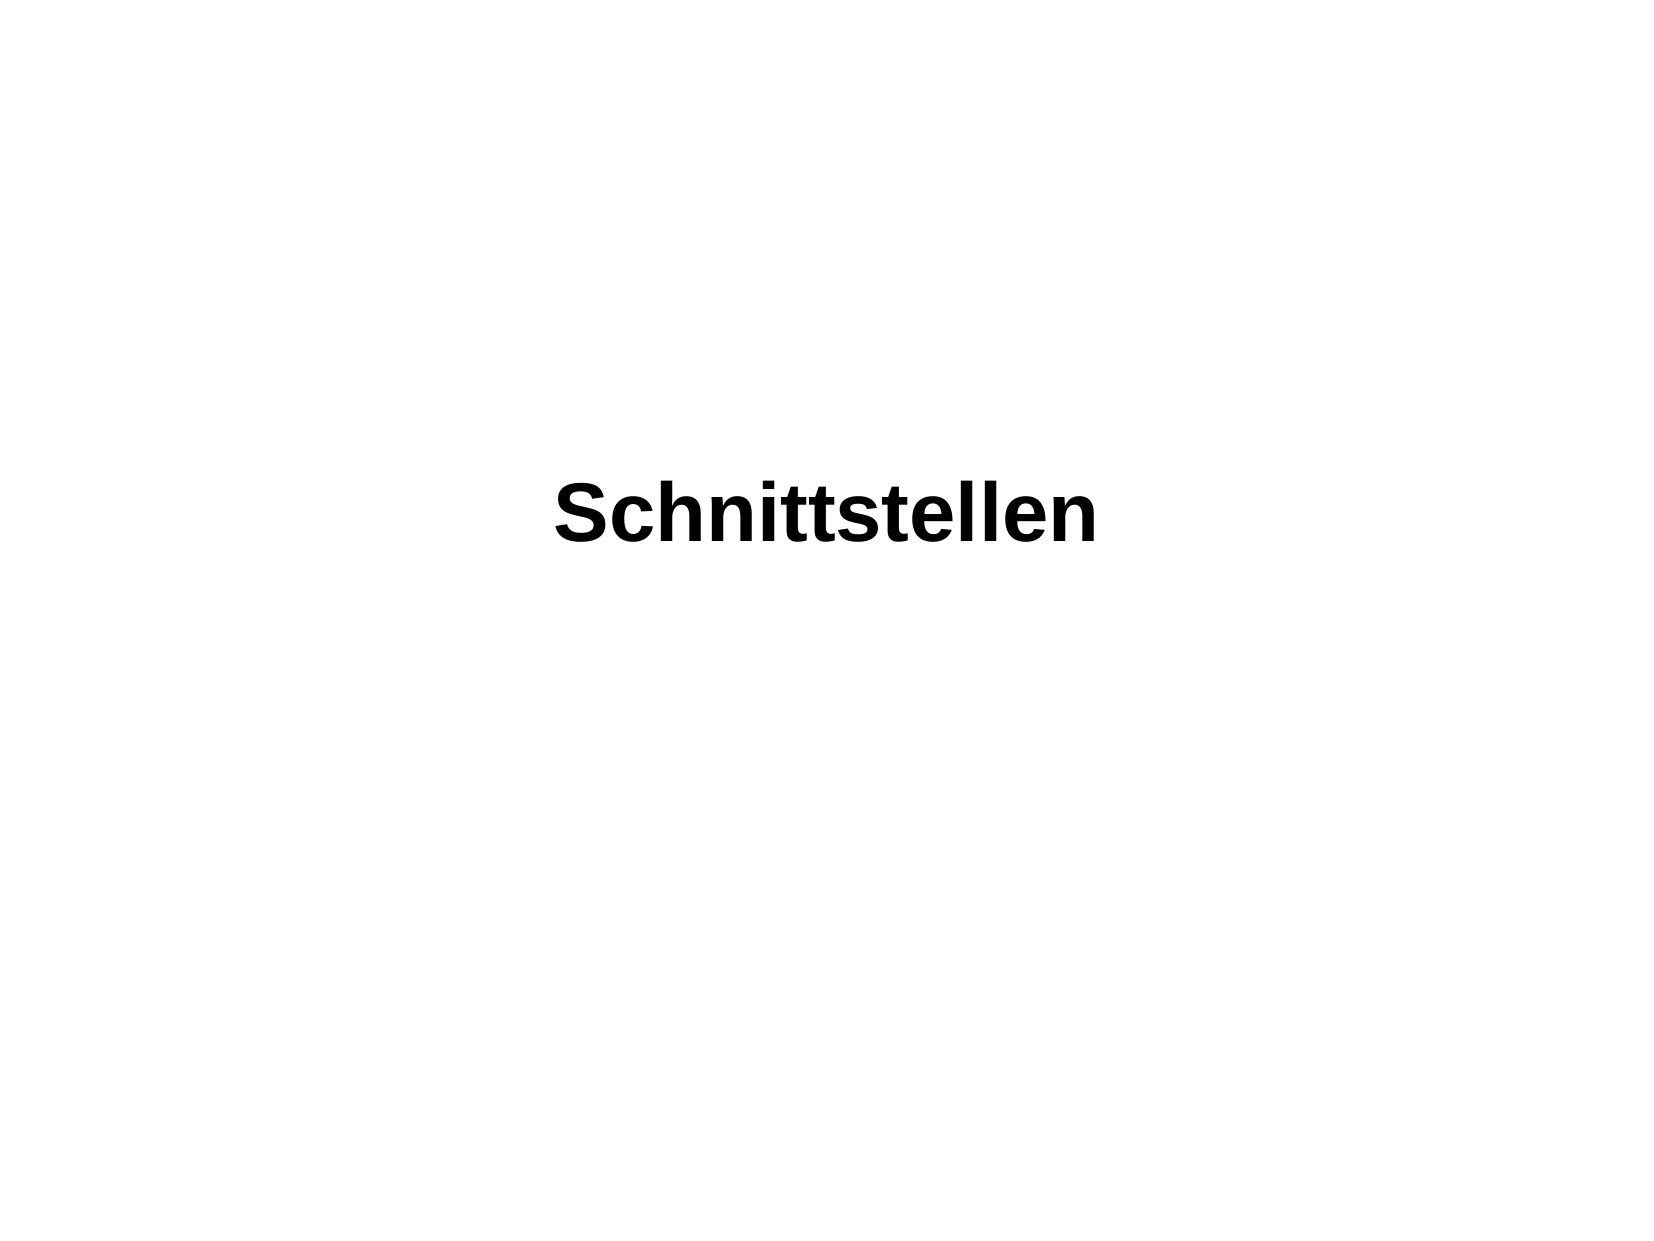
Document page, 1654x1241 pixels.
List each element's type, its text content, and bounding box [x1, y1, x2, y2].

title Schnittstellen [82, 417, 1571, 610]
